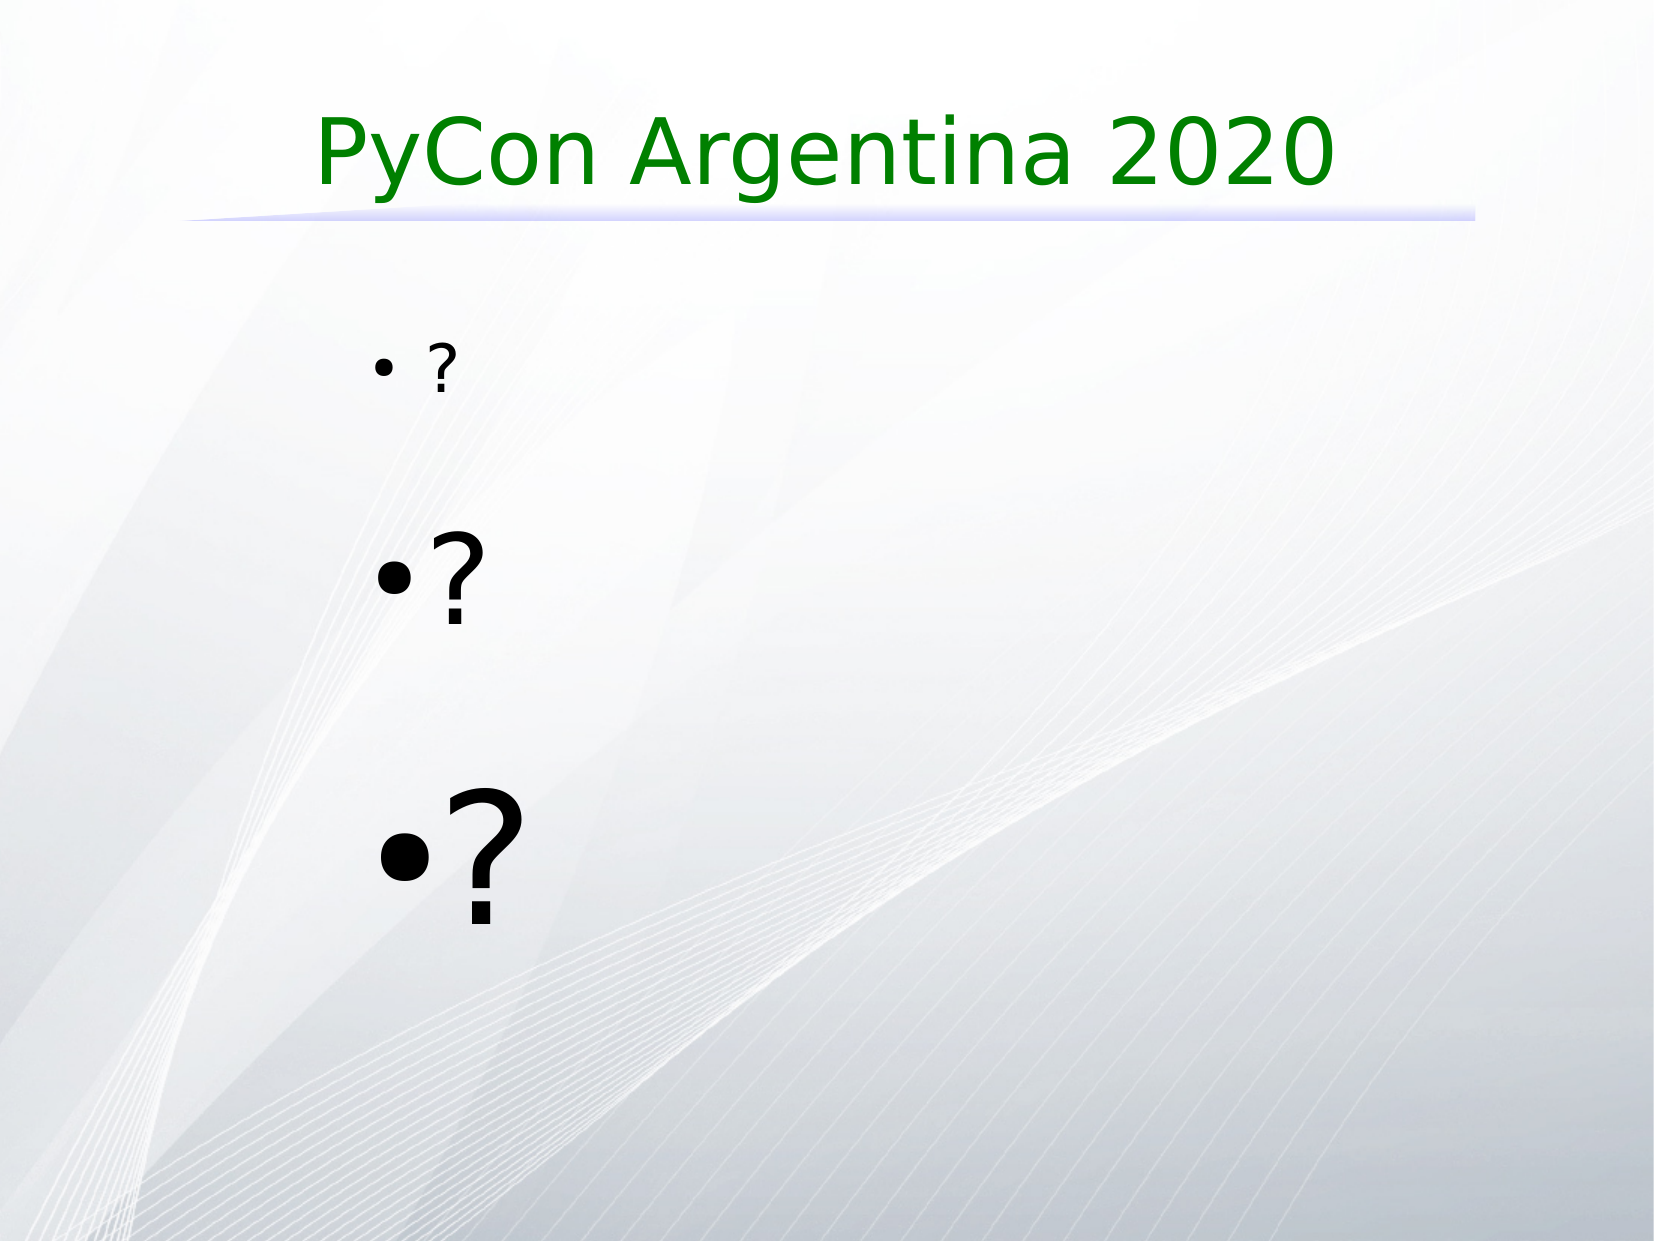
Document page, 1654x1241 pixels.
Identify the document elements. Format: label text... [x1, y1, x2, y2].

picture [0, 0, 1654, 1241]
list ? ? ? [354, 330, 1595, 1182]
title PyCon Argentina 2020 [82, 49, 1571, 257]
